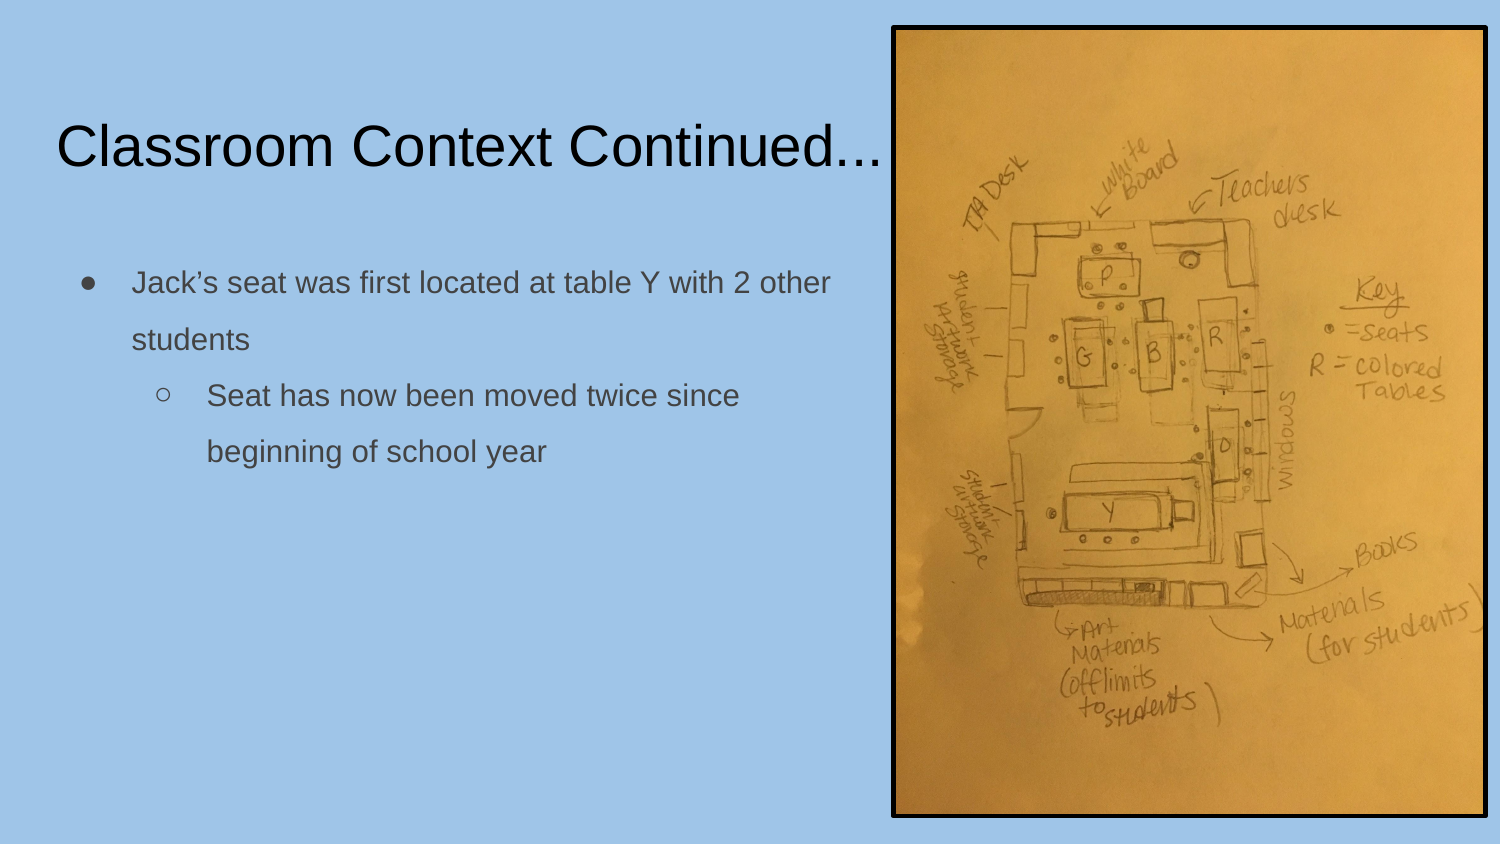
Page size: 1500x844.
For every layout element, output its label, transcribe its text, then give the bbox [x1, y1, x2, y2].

list Jack’s seat was first located at table Y with 2 other students Seat has now been moved twice since beginning of school year [41, 228, 891, 790]
picture [895, 30, 1484, 814]
title Classroom Context Continued... [41, 92, 891, 181]
